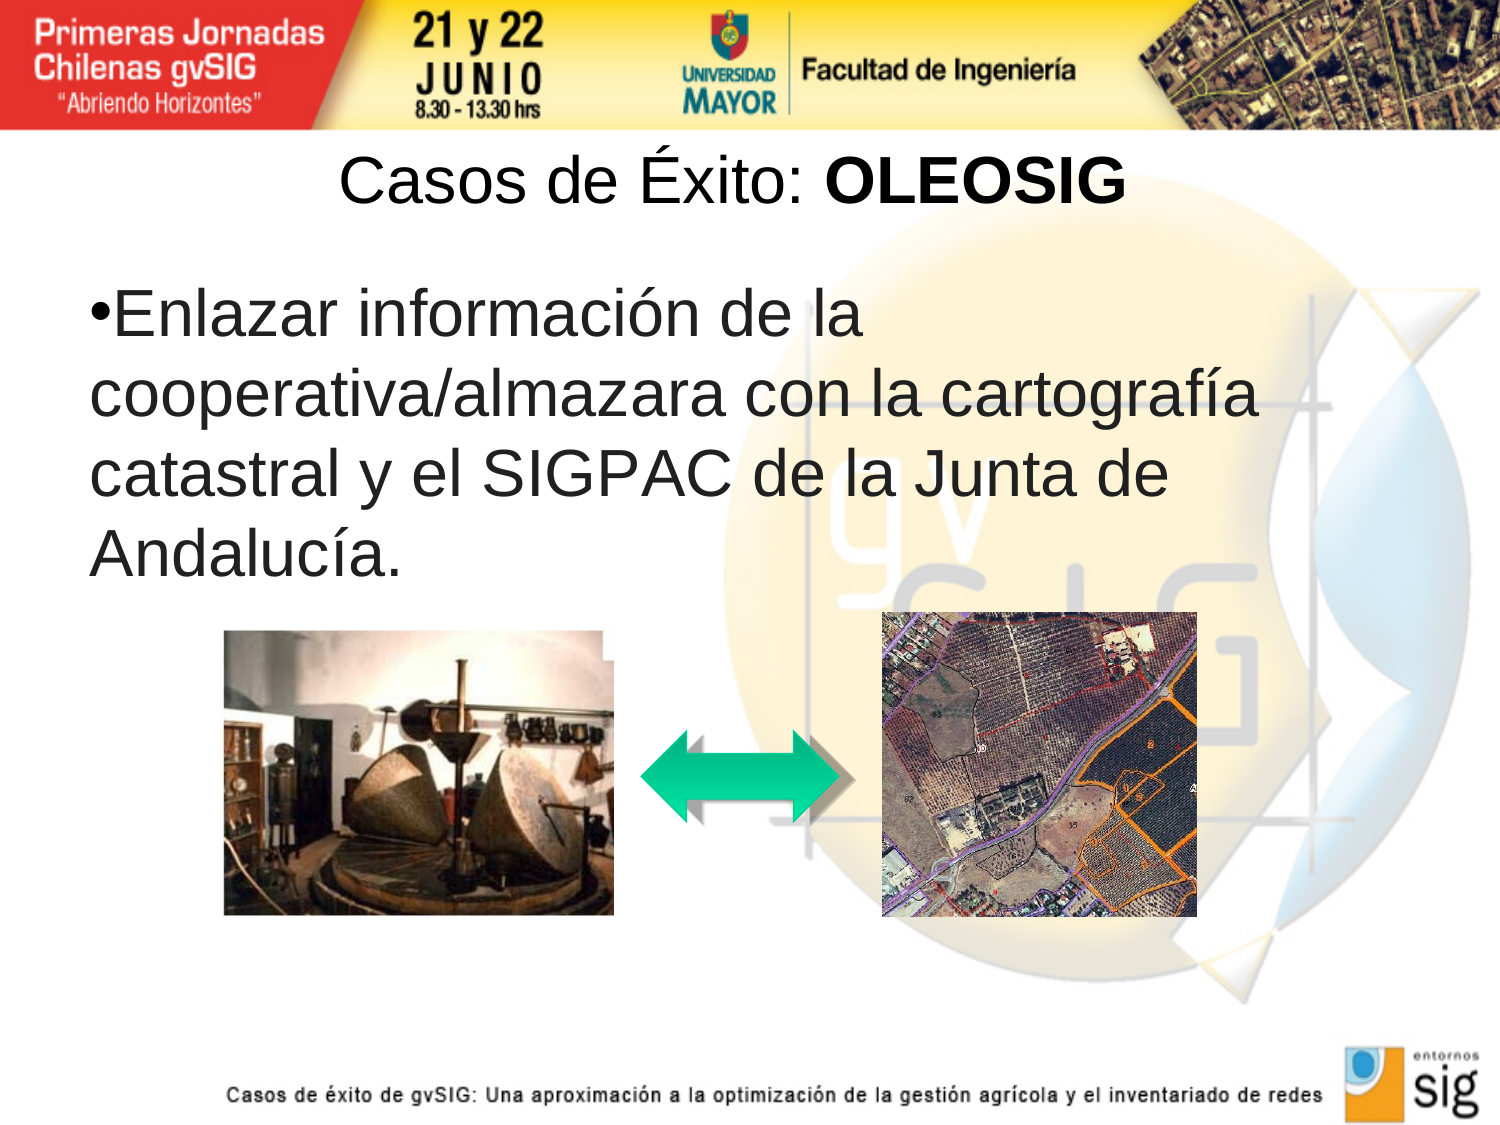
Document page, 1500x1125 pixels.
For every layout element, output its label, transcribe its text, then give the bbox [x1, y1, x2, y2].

text_box [645, 738, 835, 781]
picture [0, 0, 1500, 1125]
list Enlazar información de la cooperativa/almazara con la cartografía catastral y el SIGPAC de la Junta de Andalucía. [74, 262, 1341, 622]
text_box [654, 784, 826, 815]
title Casos de Éxito: OLEOSIG [58, 93, 1409, 261]
